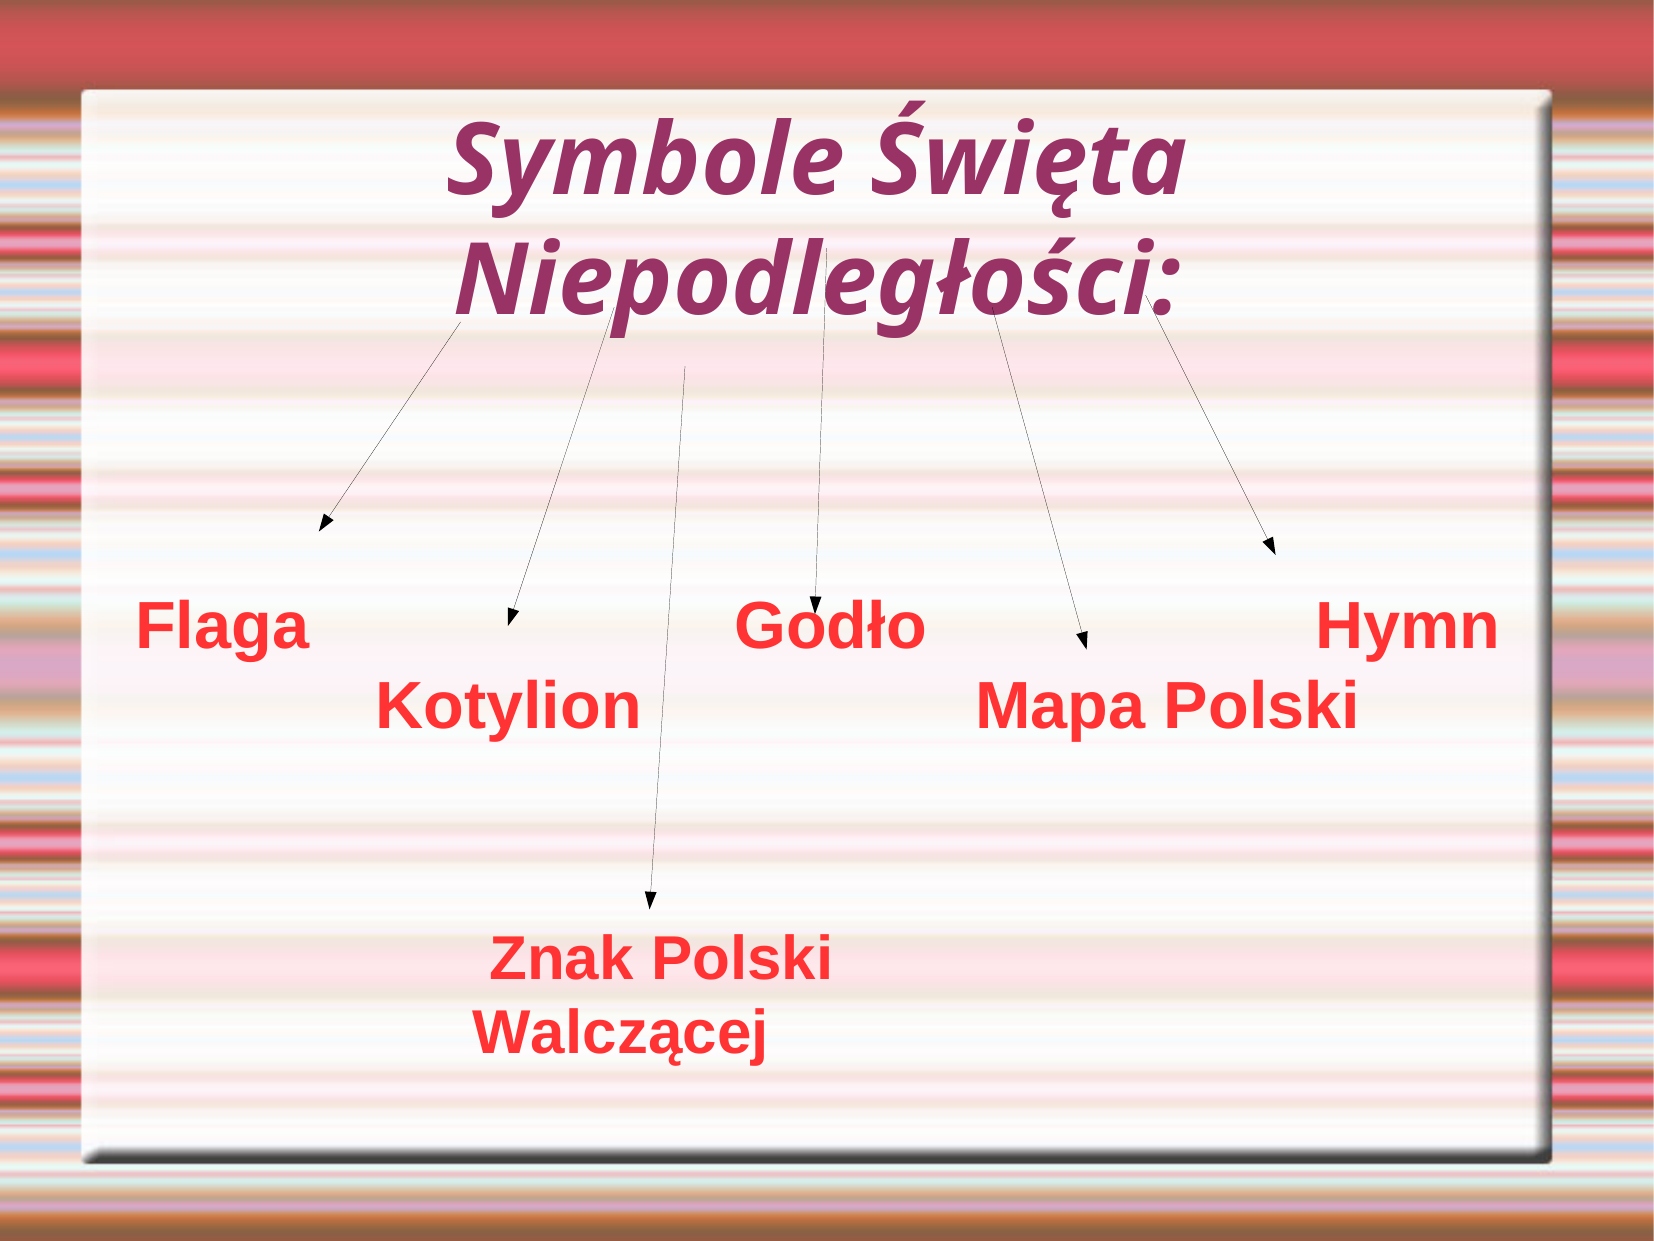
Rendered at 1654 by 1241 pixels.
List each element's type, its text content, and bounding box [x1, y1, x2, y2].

title Symbole Święta Niepodległości: [111, 94, 1524, 302]
list Znak Polski Walczącej [472, 917, 981, 1068]
subtitle Flaga Godło Hymn Kotylion Mapa Polski [134, 350, 1516, 1133]
